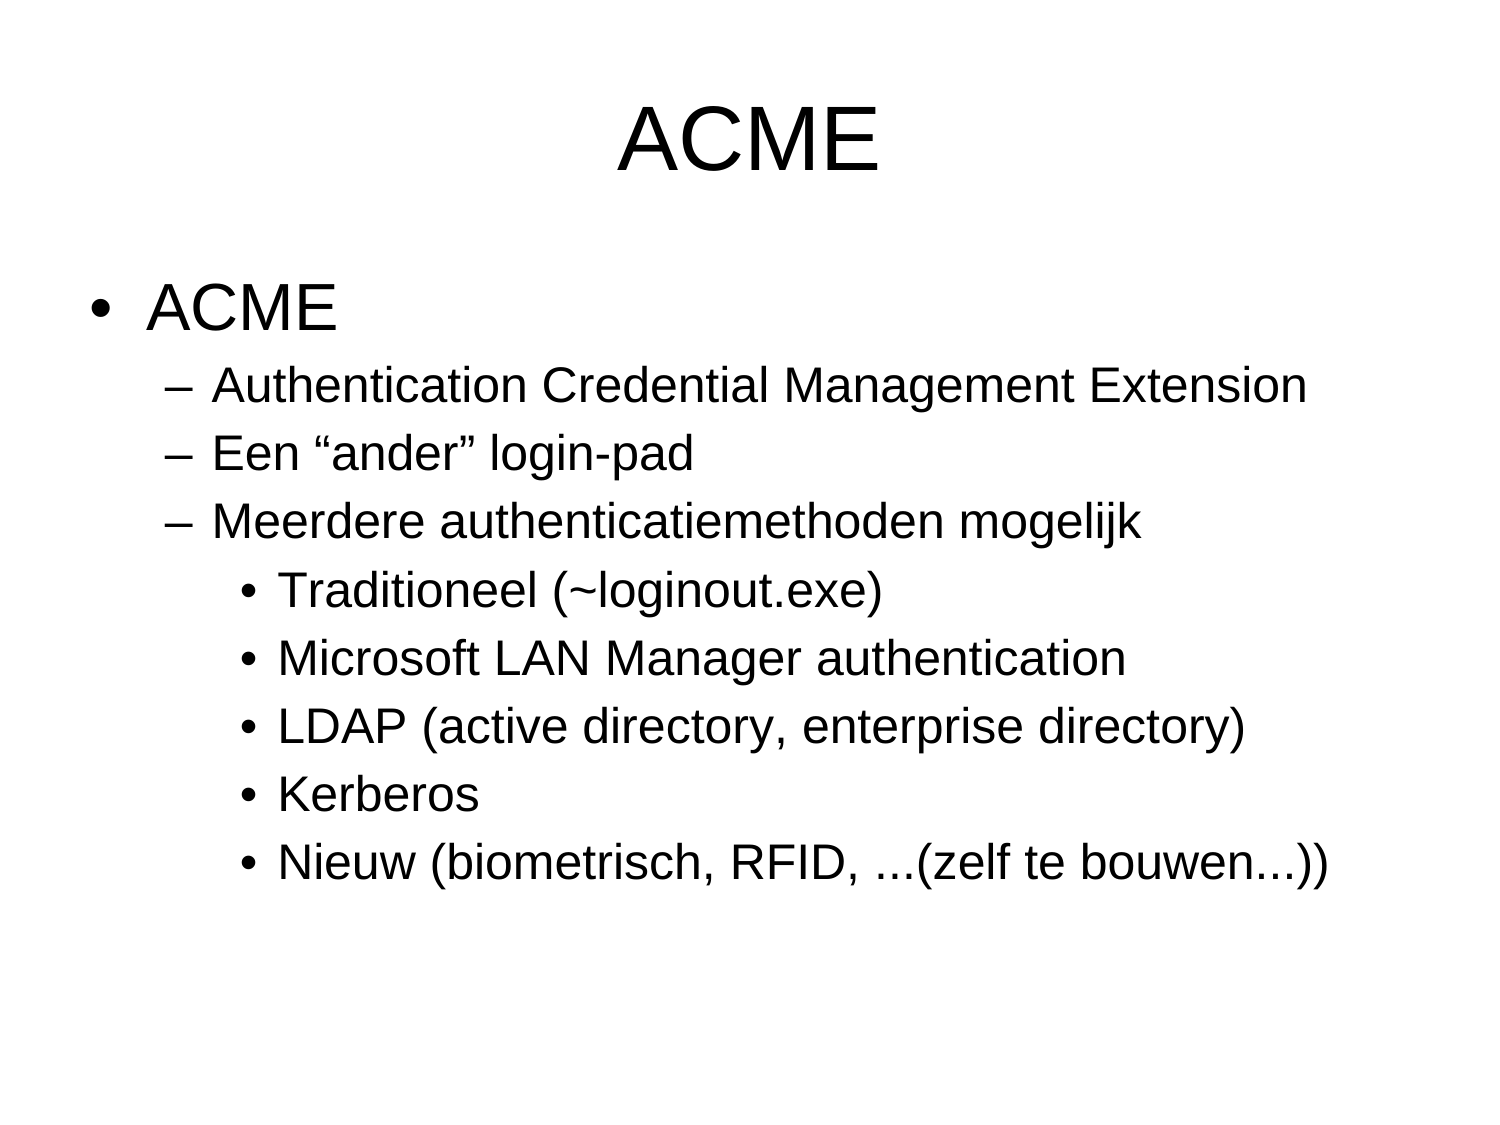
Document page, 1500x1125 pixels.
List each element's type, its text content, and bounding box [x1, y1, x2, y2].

title ACME [75, 45, 1426, 233]
list ACME Authentication Credential Management Extension Een “ander” login-pad Meerdere authenticatiemethoden mogelijk Traditioneel (~loginout.exe) Microsoft LAN Manager authentication LDAP (active directory, enterprise directory) Kerberos Nieuw (biometrisch, RFID, ...(zelf te bouwen...)) [75, 262, 1426, 1006]
